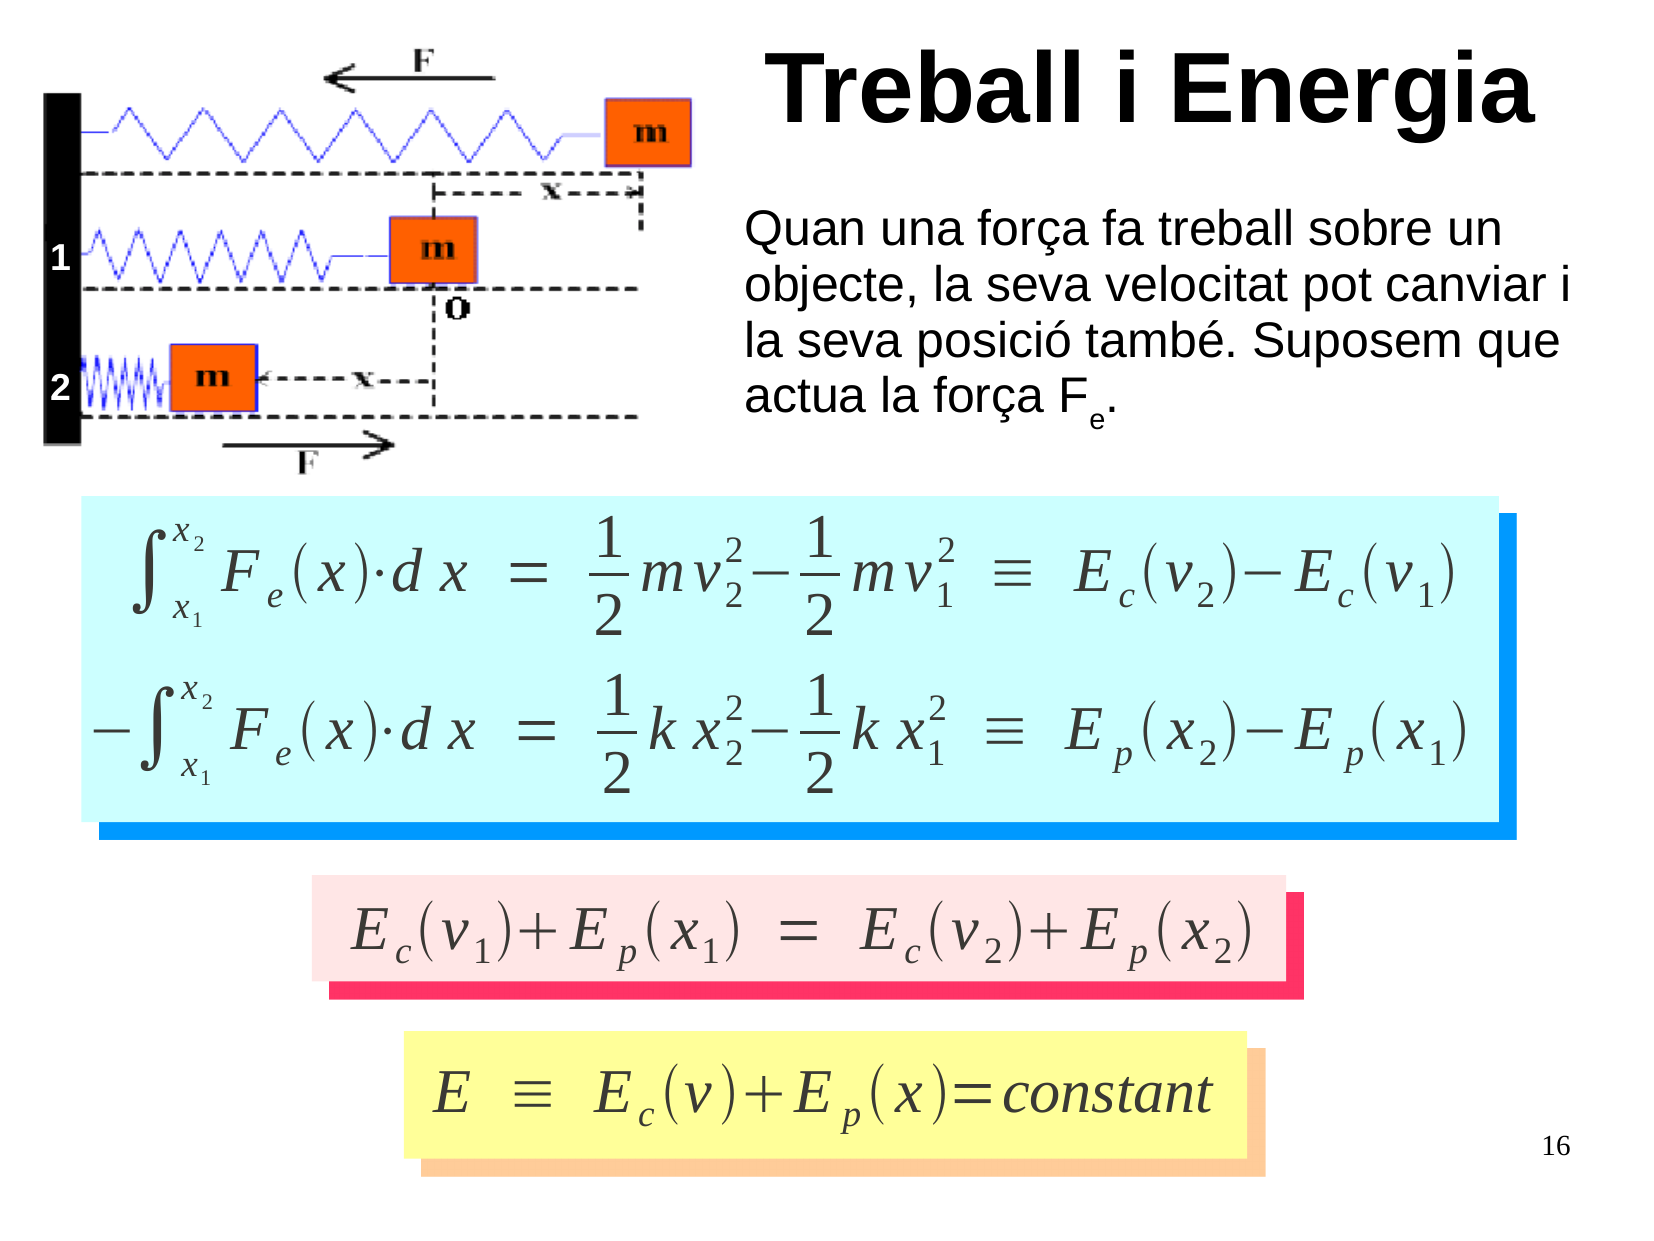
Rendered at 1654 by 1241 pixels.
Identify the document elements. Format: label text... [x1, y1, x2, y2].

picture [42, 35, 699, 489]
chart [81, 501, 1476, 807]
chart [340, 892, 1262, 971]
chart [422, 1055, 1219, 1134]
text_box [81, 496, 1499, 823]
text_box 1 [35, 228, 96, 286]
text_box Treball i Energia [744, 24, 1584, 173]
text_box [403, 1031, 1248, 1159]
text_box Quan una força fa treball sobre un objecte, la seva velocitat pot canviar i la seva posició també. Suposem que actua la força Fe. [729, 193, 1606, 443]
text_box 2 [35, 358, 96, 416]
text_box [311, 875, 1287, 982]
